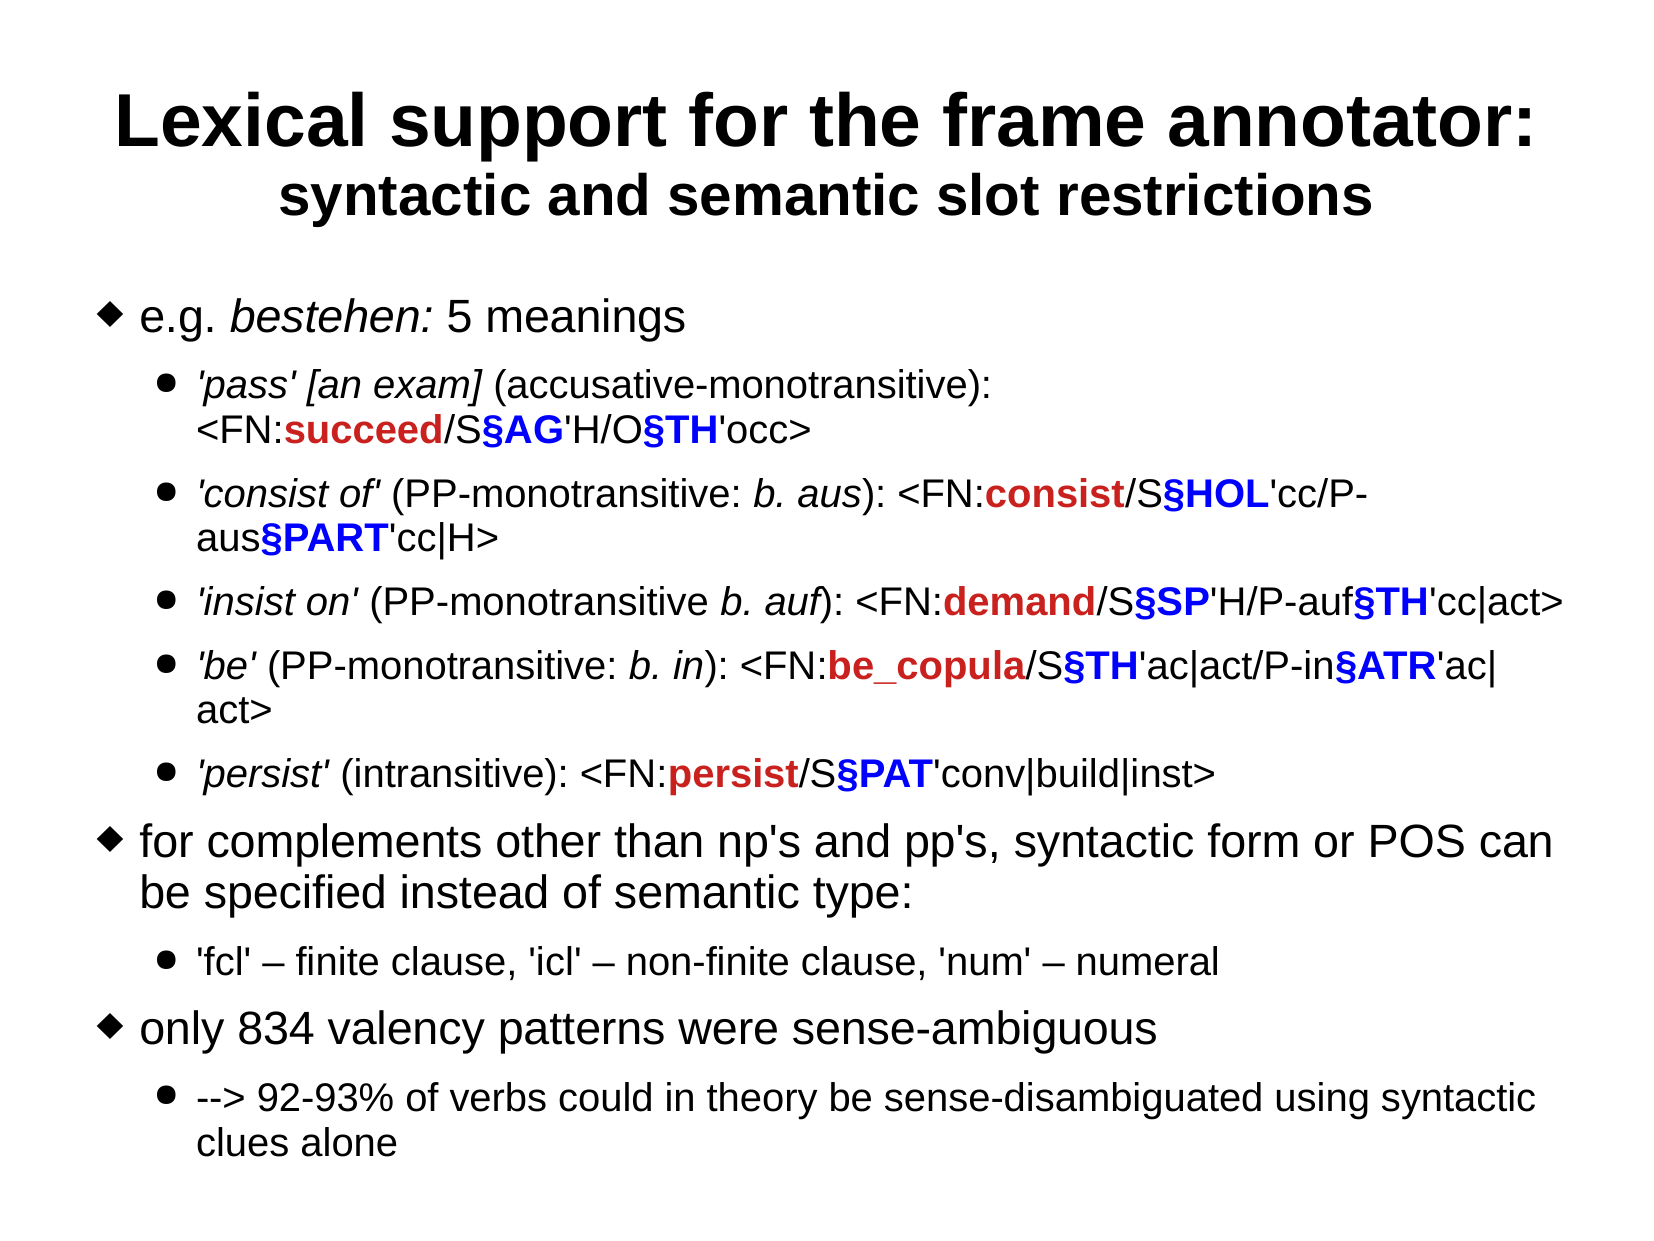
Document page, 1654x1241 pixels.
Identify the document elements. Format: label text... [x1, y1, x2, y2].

list e.g. bestehen: 5 meanings 'pass' [an exam] (accusative-monotransitive): <FN:succeed/S§AG'H/O§TH'occ> 'consist of' (PP-monotransitive: b. aus): <FN:consist/S§HOL'cc/P-aus§PART'cc|H> 'insist on' (PP-monotransitive b. auf): <FN:demand/S§SP'H/P-auf§TH'cc|act> 'be' (PP-monotransitive: b. in): <FN:be_copula/S§TH'ac|act/P-in§ATR'ac|act> 'persist' (intransitive): <FN:persist/S§PAT'conv|build|inst> for complements other than np's and pp's, syntactic form or POS can be specified instead of semantic type: 'fcl' – finite clause, 'icl' – non-finite clause, 'num' – numeral only 834 valency patterns were sense-ambiguous --> 92-93% of verbs could in theory be sense-disambiguated using syntactic clues alone [82, 290, 1571, 1201]
title Lexical support for the frame annotator: syntactic and semantic slot restrictions [82, 49, 1571, 257]
